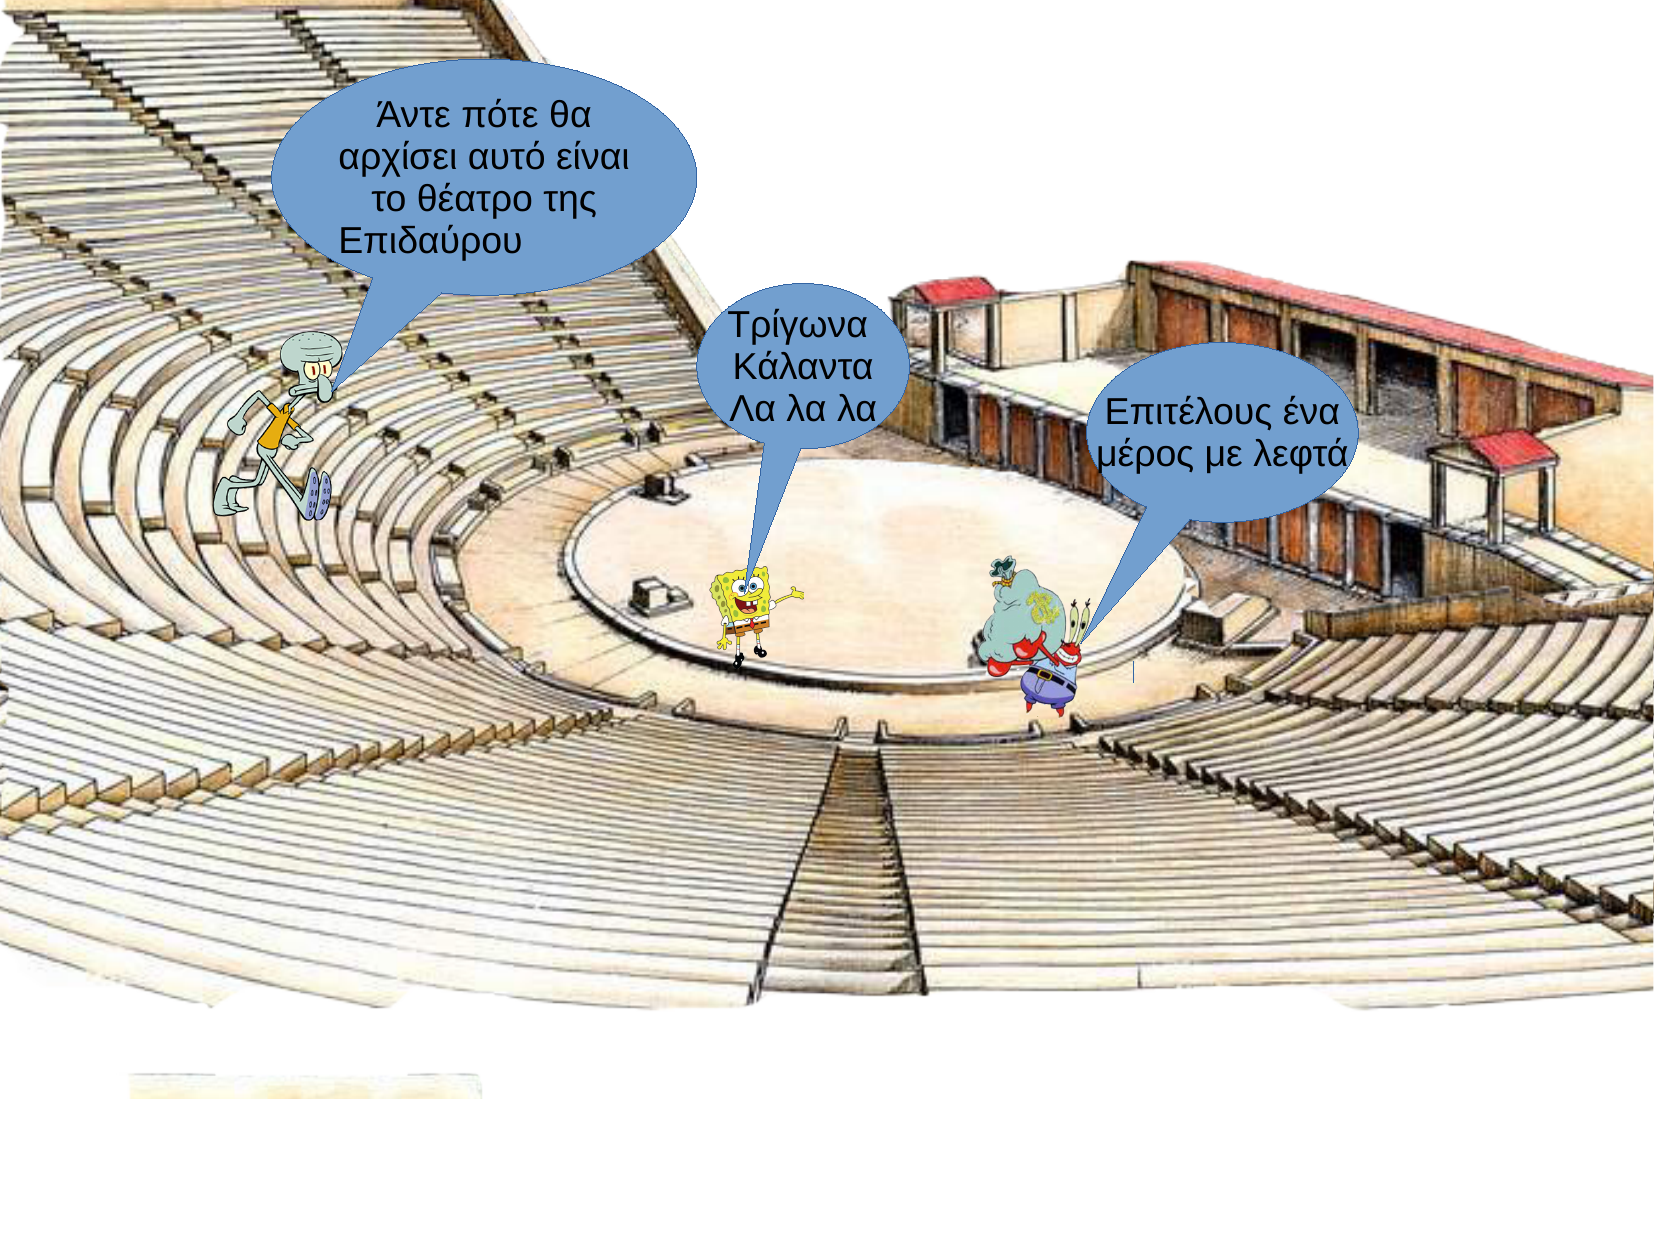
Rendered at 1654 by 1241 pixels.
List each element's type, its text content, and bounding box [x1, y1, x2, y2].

text_box Άντε πότε θα αρχίσει αυτό είναι το θέατρο της Επιδαύρου [271, 59, 697, 392]
text_box Τρίγωνα Κάλαντα Λα λα λα [696, 283, 910, 594]
text_box Επιτέλους ένα μέρος με λεφτά [1080, 342, 1359, 644]
picture [0, 0, 1654, 1099]
